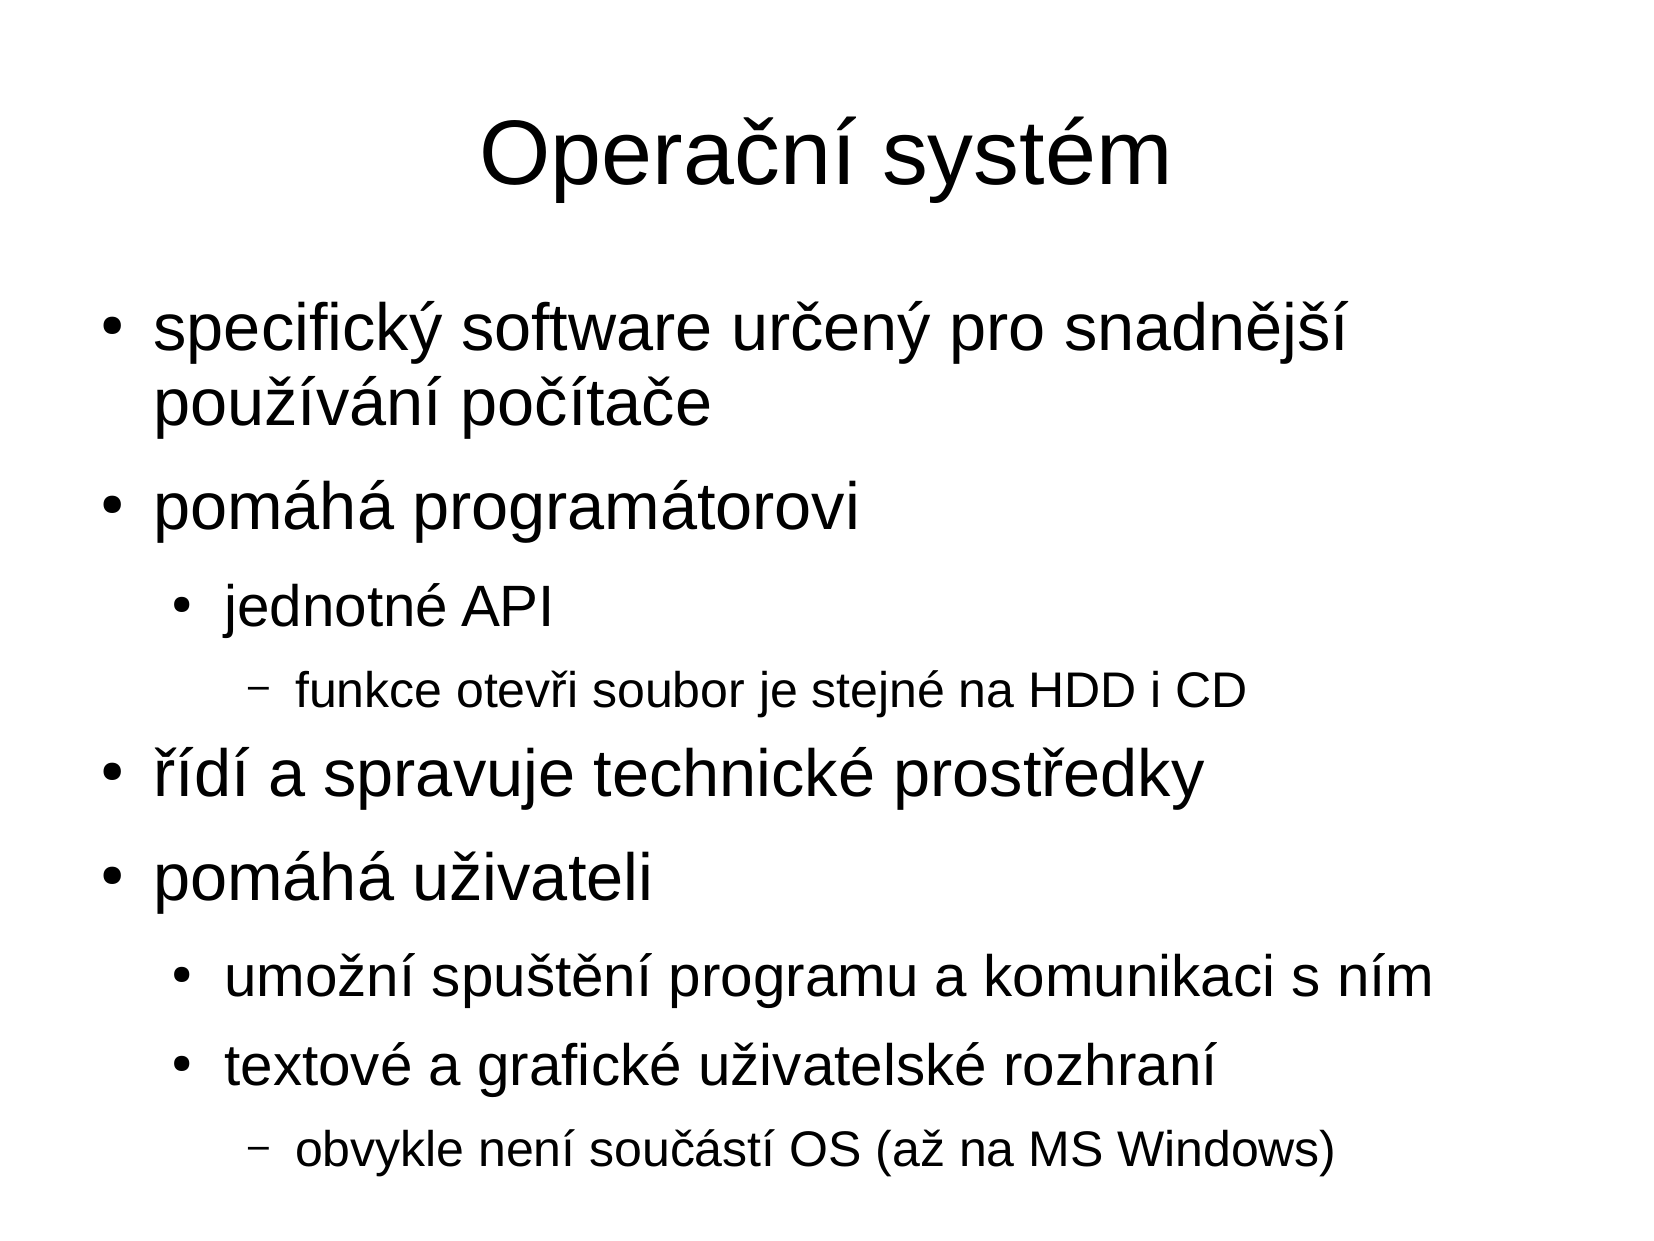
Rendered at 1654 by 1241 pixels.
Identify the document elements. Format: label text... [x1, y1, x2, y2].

title Operační systém [82, 49, 1571, 257]
list specifický software určený pro snadnější používání počítače pomáhá programátorovi jednotné API funkce otevři soubor je stejné na HDD i CD řídí a spravuje technické prostředky pomáhá uživateli umožní spuštění programu a komunikaci s ním textové a grafické uživatelské rozhraní obvykle není součástí OS (až na MS Windows) [82, 290, 1571, 1178]
